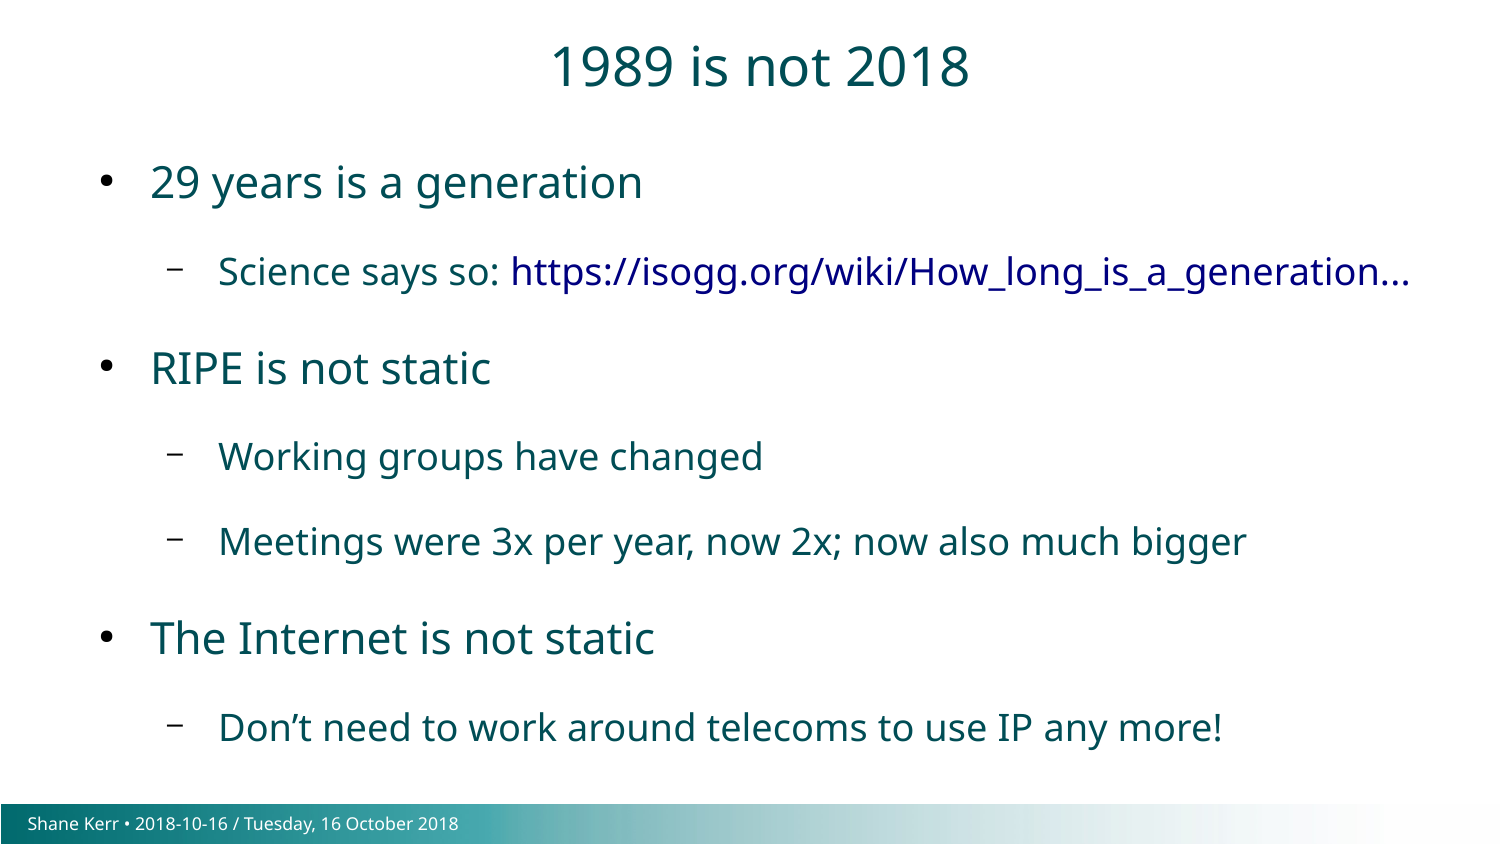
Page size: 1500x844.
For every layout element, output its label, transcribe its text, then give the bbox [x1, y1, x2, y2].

title 1989 is not 2018 [82, 21, 1439, 109]
picture [1, 804, 1500, 844]
list 29 years is a generation Science says so: https://isogg.org/wiki/How_long_is_a_generation... RIPE is not static Working groups have changed Meetings were 3x per year, now 2x; now also much bigger The Internet is not static Don’t need to work around telecoms to use IP any more! [82, 139, 1439, 760]
